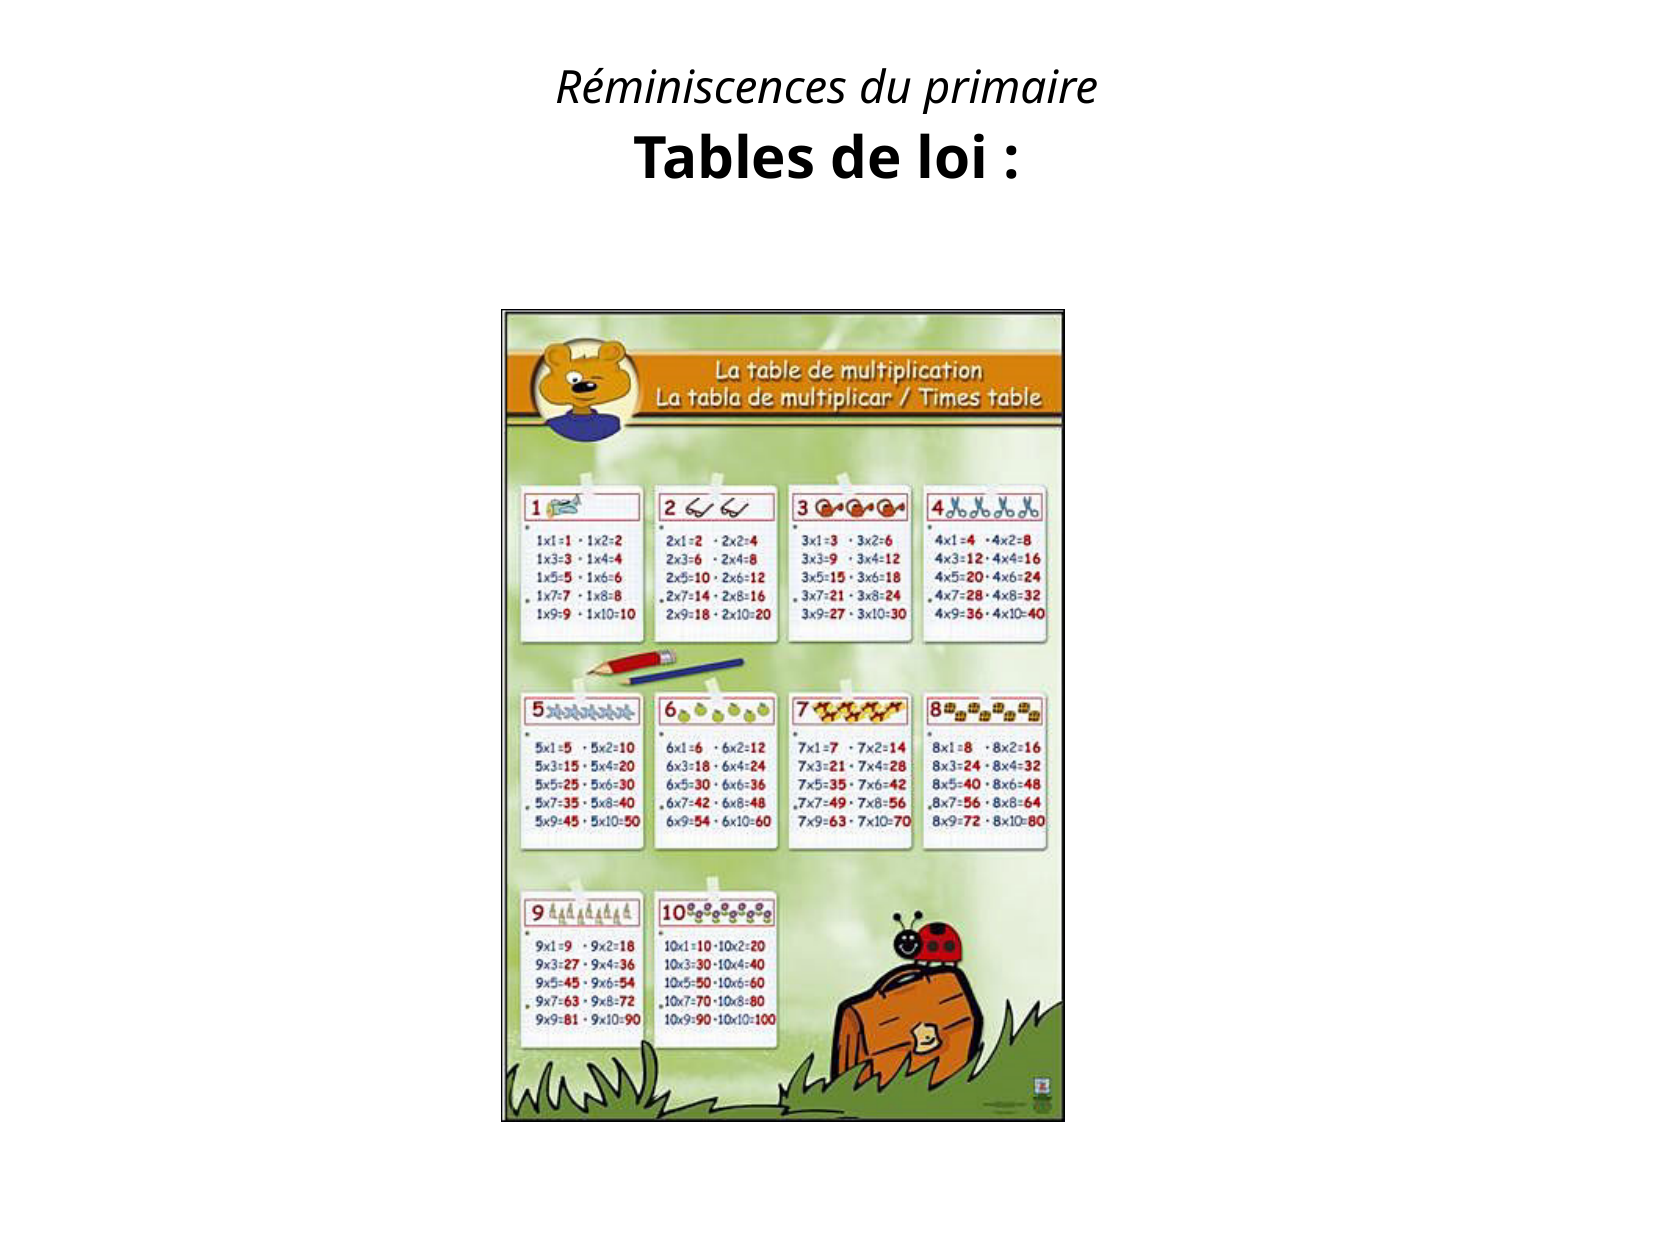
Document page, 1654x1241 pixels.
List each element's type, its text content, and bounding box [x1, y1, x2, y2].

text_box Réminiscences du primaire Tables de loi : [0, 46, 1654, 207]
picture [501, 309, 1065, 1123]
